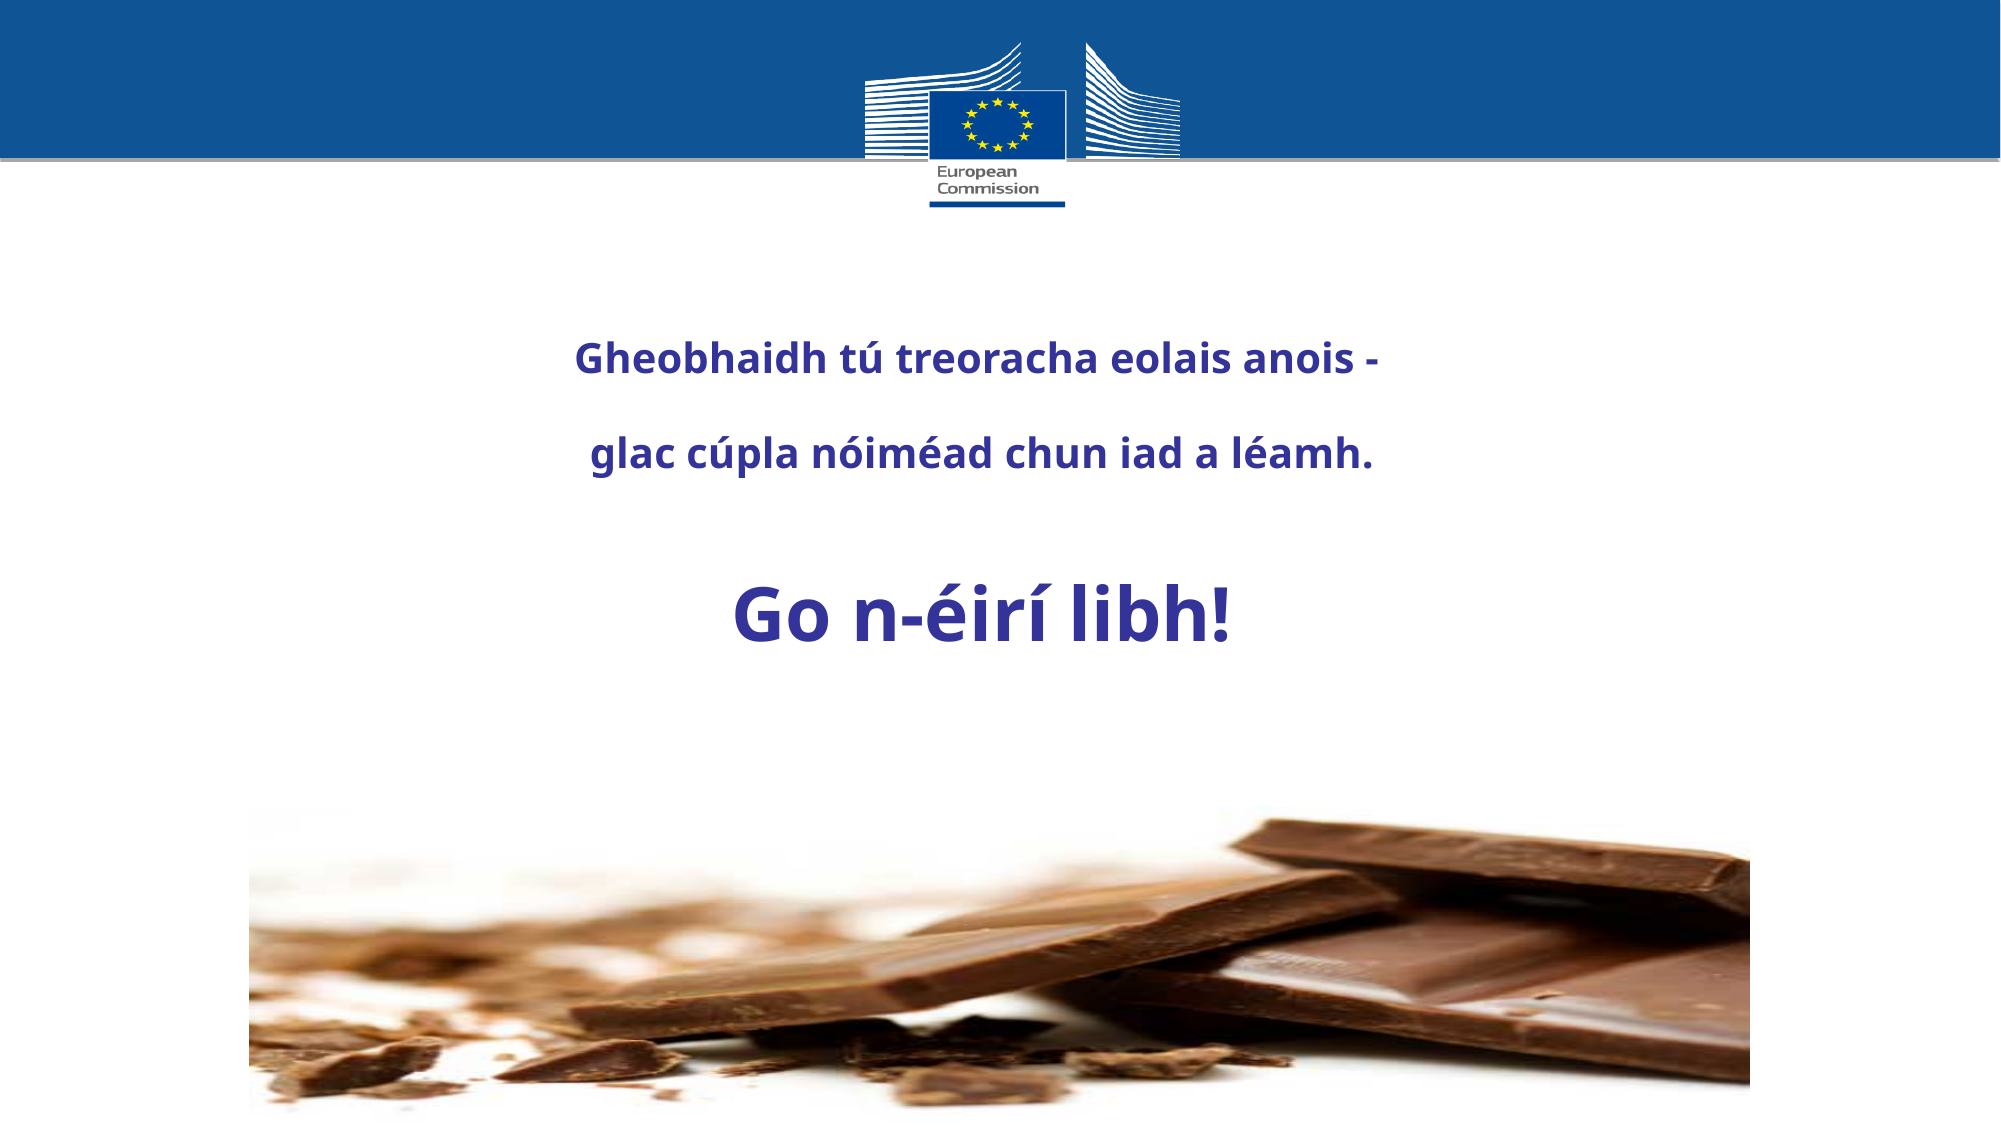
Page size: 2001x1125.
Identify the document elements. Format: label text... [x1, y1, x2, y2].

text_box Gheobhaidh tú treoracha eolais anois - glac cúpla nóiméad chun iad a léamh. Go n-éirí libh! [255, 242, 1650, 806]
picture [249, 806, 1750, 1125]
